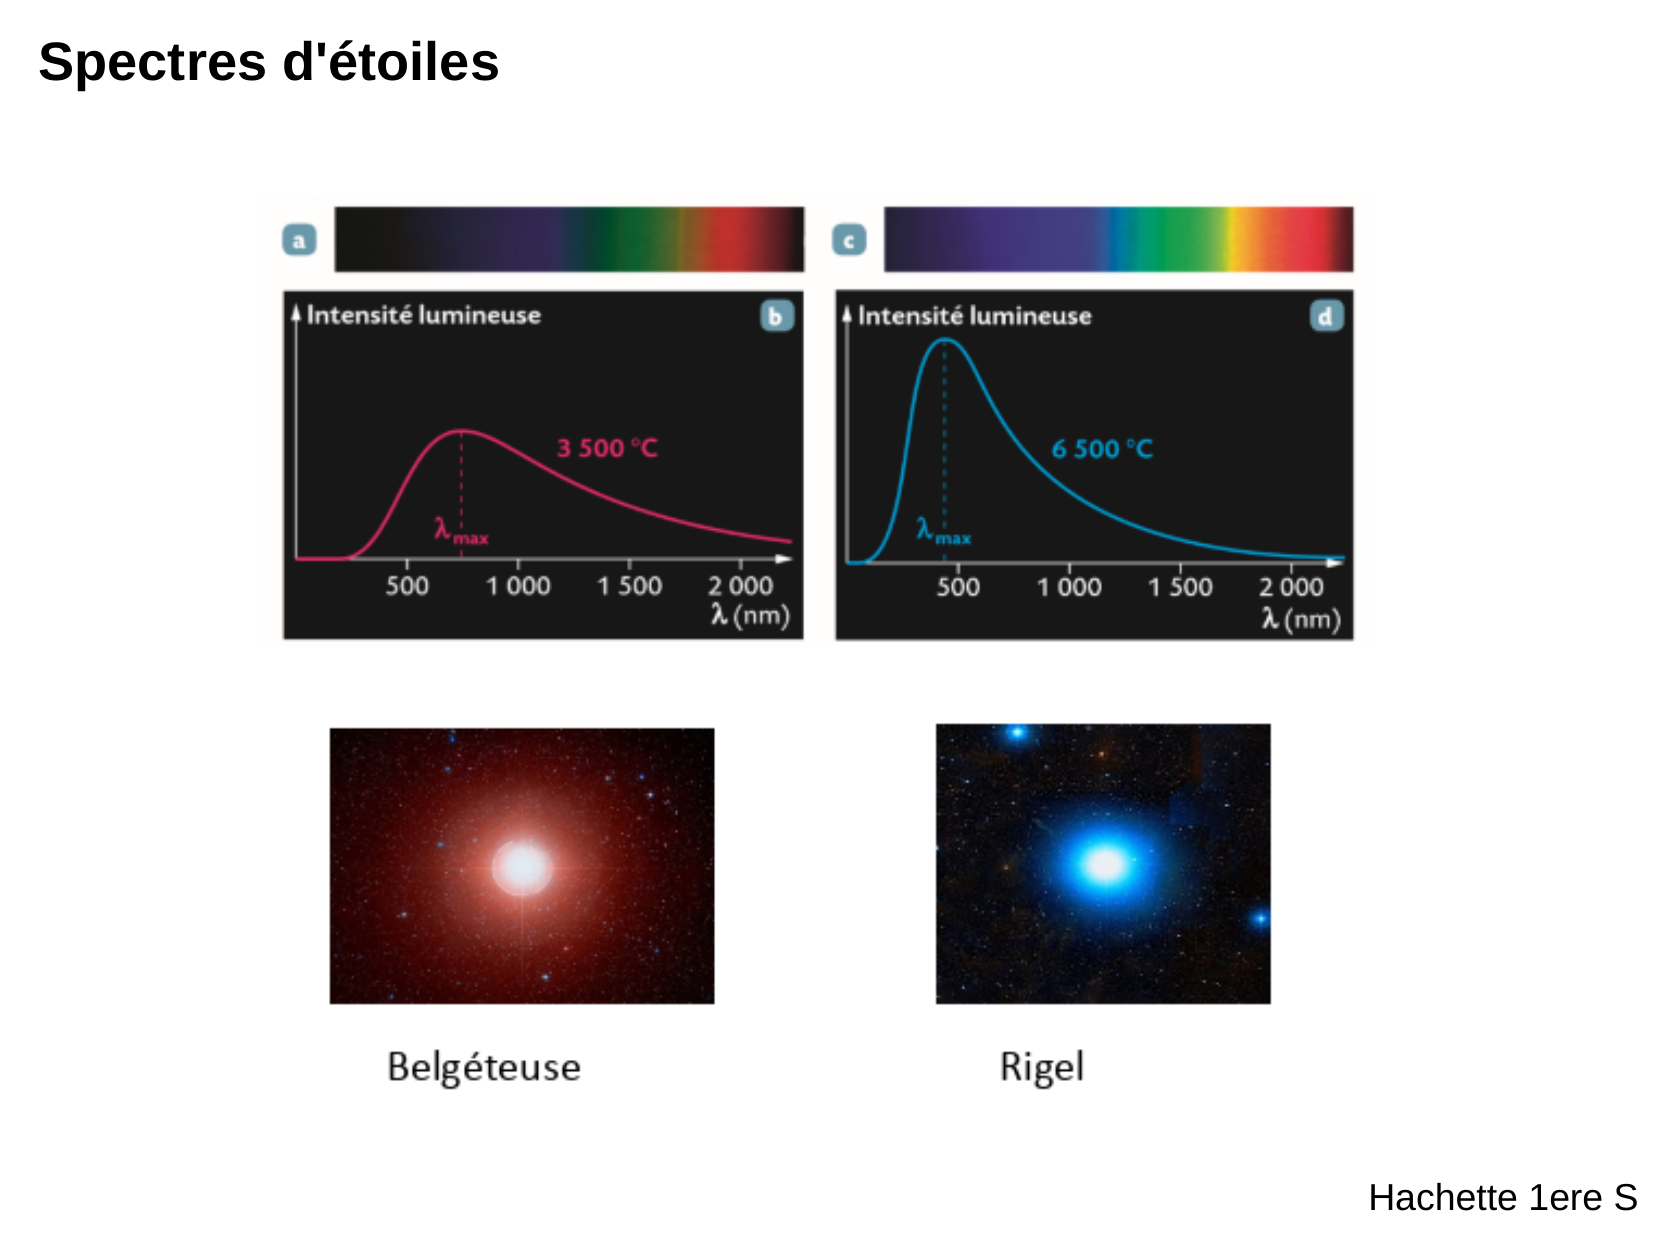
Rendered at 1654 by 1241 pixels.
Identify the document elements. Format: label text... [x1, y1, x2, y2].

picture [224, 177, 1430, 1109]
text_box Spectres d'étoiles [23, 23, 851, 101]
text_box Hachette 1ere S [944, 1169, 1654, 1227]
